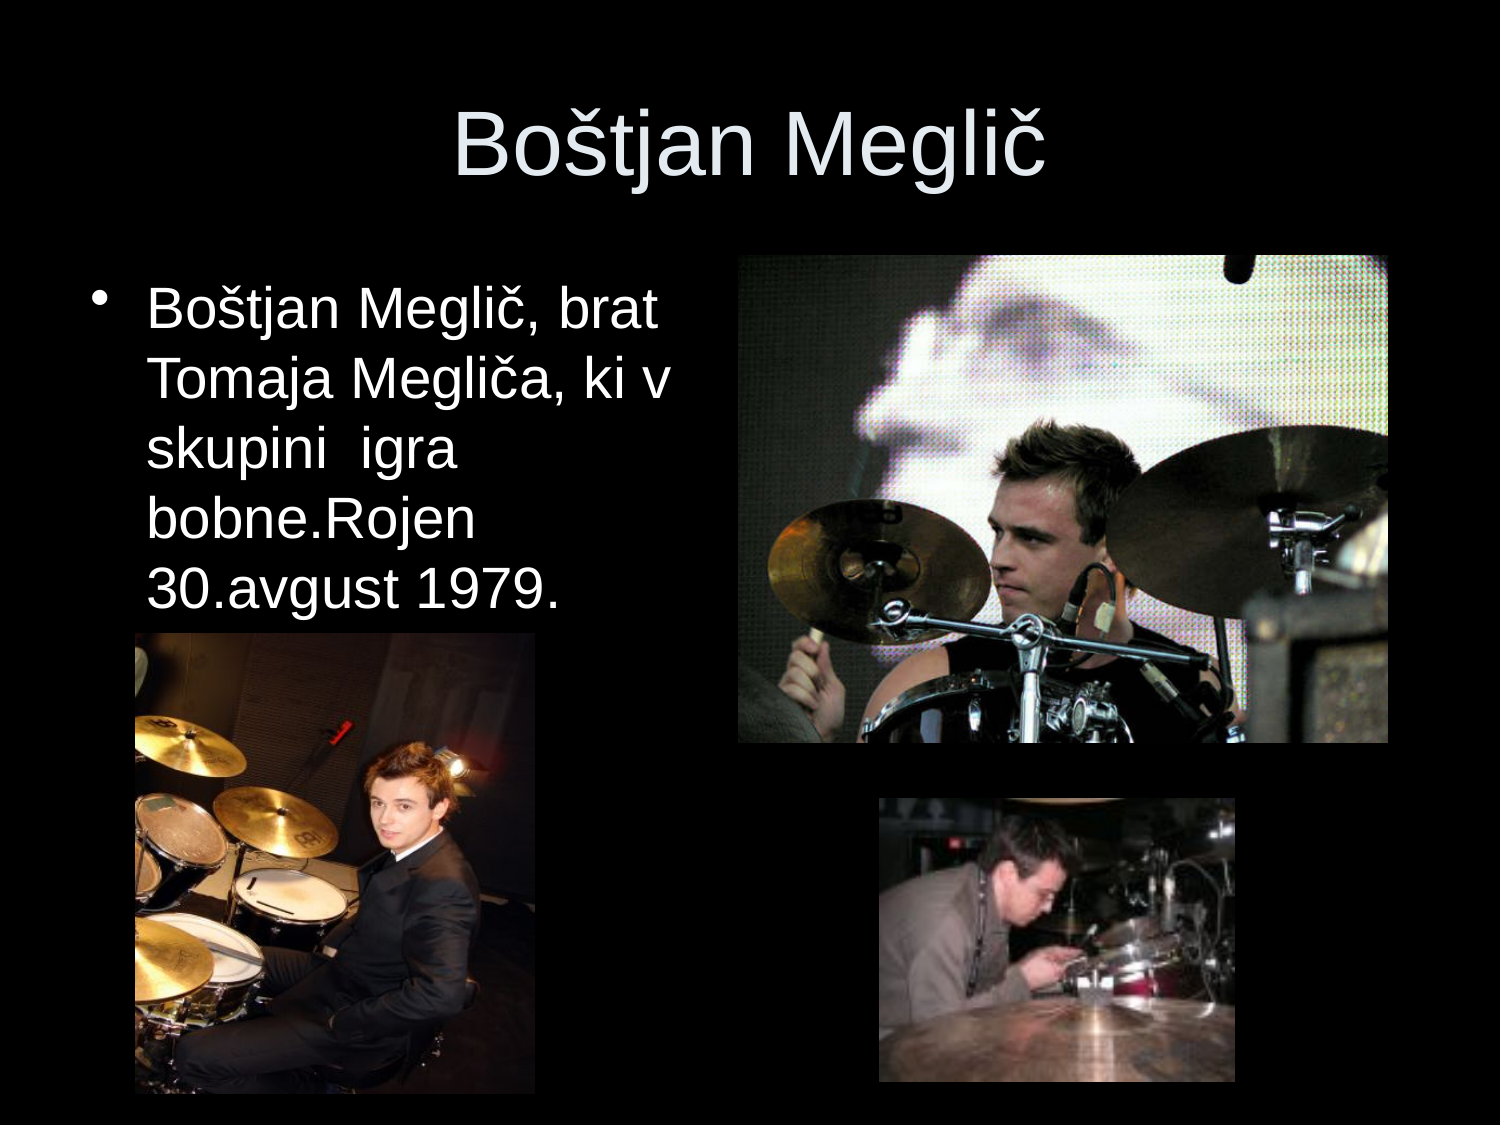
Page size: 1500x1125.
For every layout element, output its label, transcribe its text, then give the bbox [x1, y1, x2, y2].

picture [879, 798, 1235, 1083]
picture [738, 255, 1388, 743]
title Boštjan Meglič [75, 45, 1425, 233]
picture [135, 633, 535, 1094]
list Boštjan Meglič, brat Tomaja Megliča, ki v skupini igra bobne.Rojen 30.avgust 1979. [75, 262, 738, 1005]
